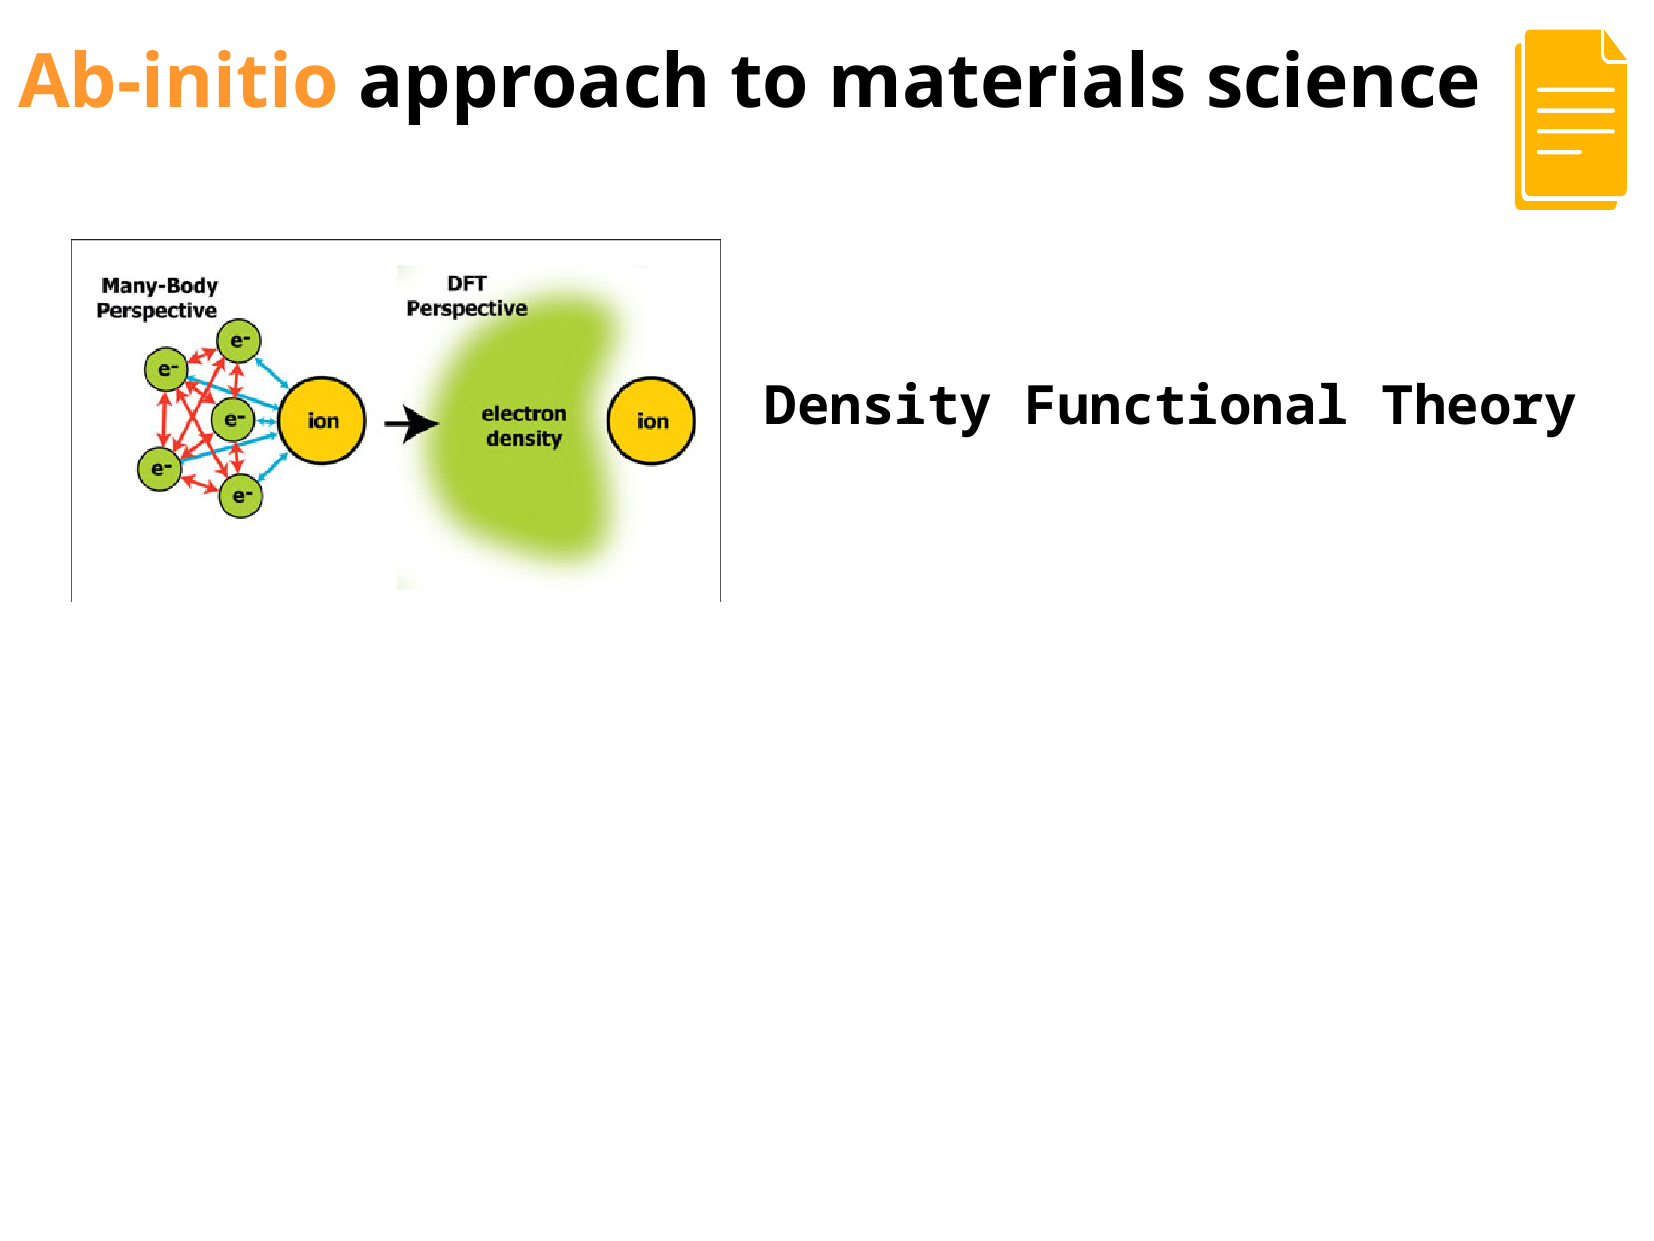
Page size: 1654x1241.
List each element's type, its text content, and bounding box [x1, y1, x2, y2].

text_box [1524, 29, 1627, 197]
picture [71, 239, 721, 602]
text_box [1604, 29, 1627, 60]
text_box [1514, 43, 1617, 210]
title Ab-initio approach to materials science [3, 17, 1501, 138]
text_box Density Functional Theory [764, 360, 1636, 448]
